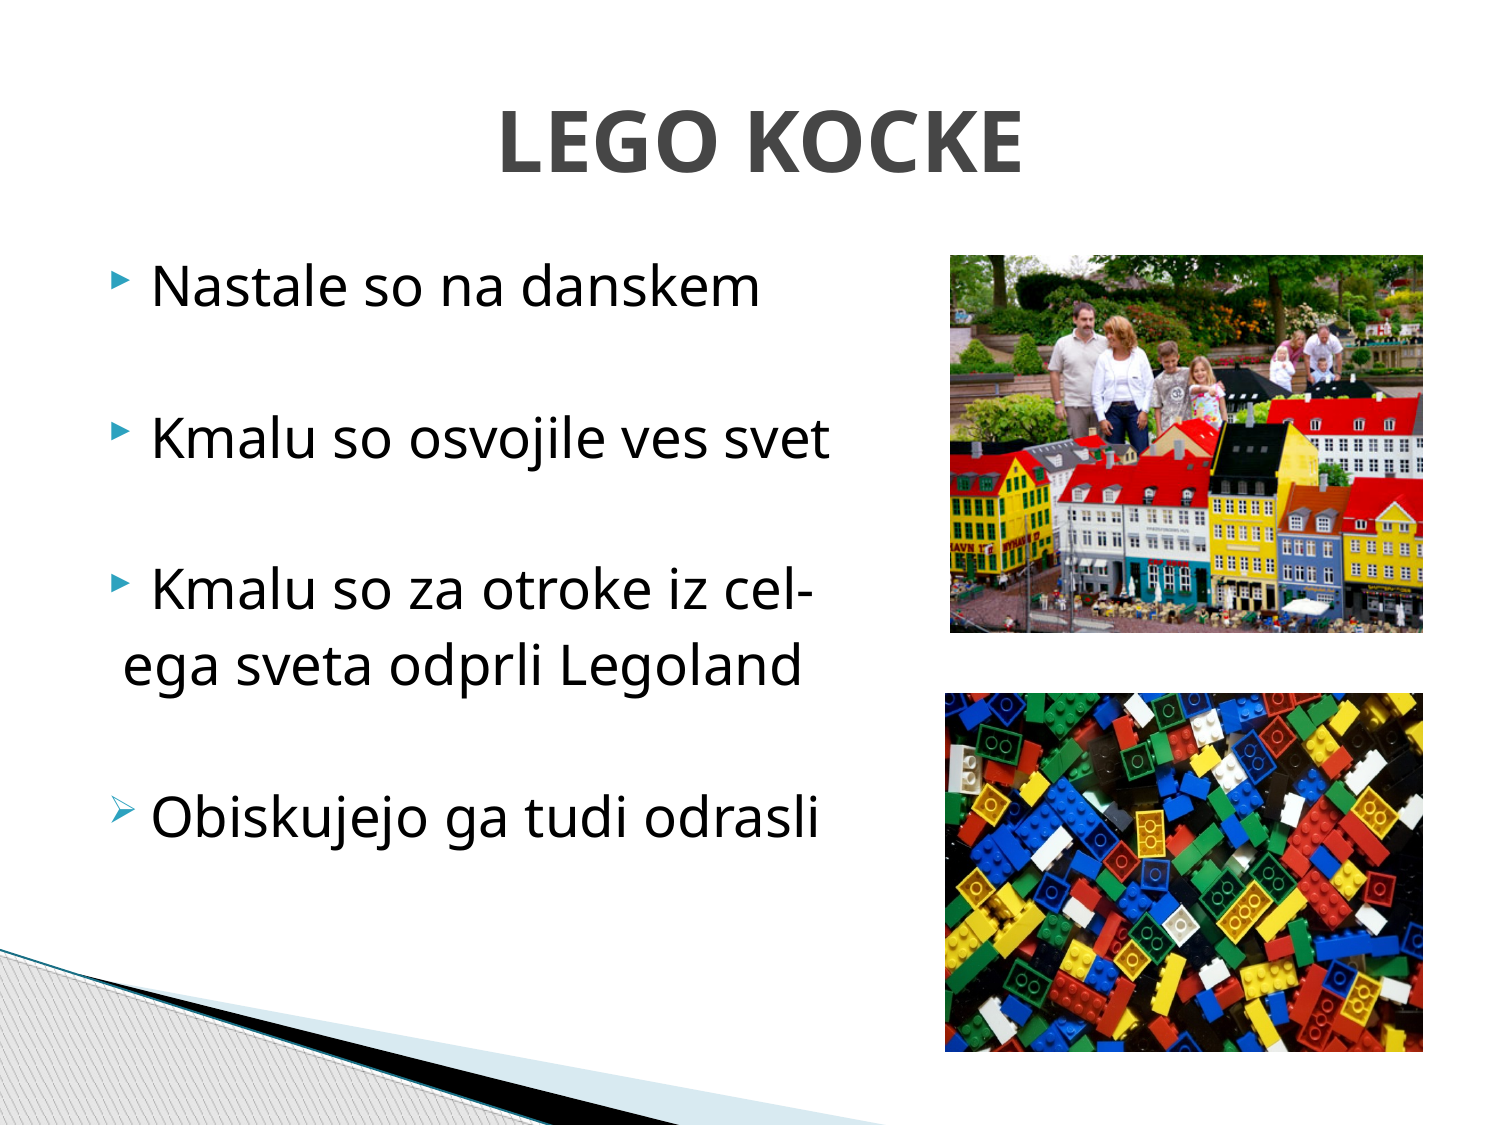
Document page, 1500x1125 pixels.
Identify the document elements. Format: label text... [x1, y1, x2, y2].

picture [950, 255, 1423, 633]
list Nastale so na danskem Kmalu so osvojile ves svet Kmalu so za otroke iz cel- ega sveta odprli Legoland Obiskujejo ga tudi odrasli [75, 242, 1425, 986]
picture [945, 693, 1423, 1052]
title LEGO KOCKE [75, 45, 1425, 233]
